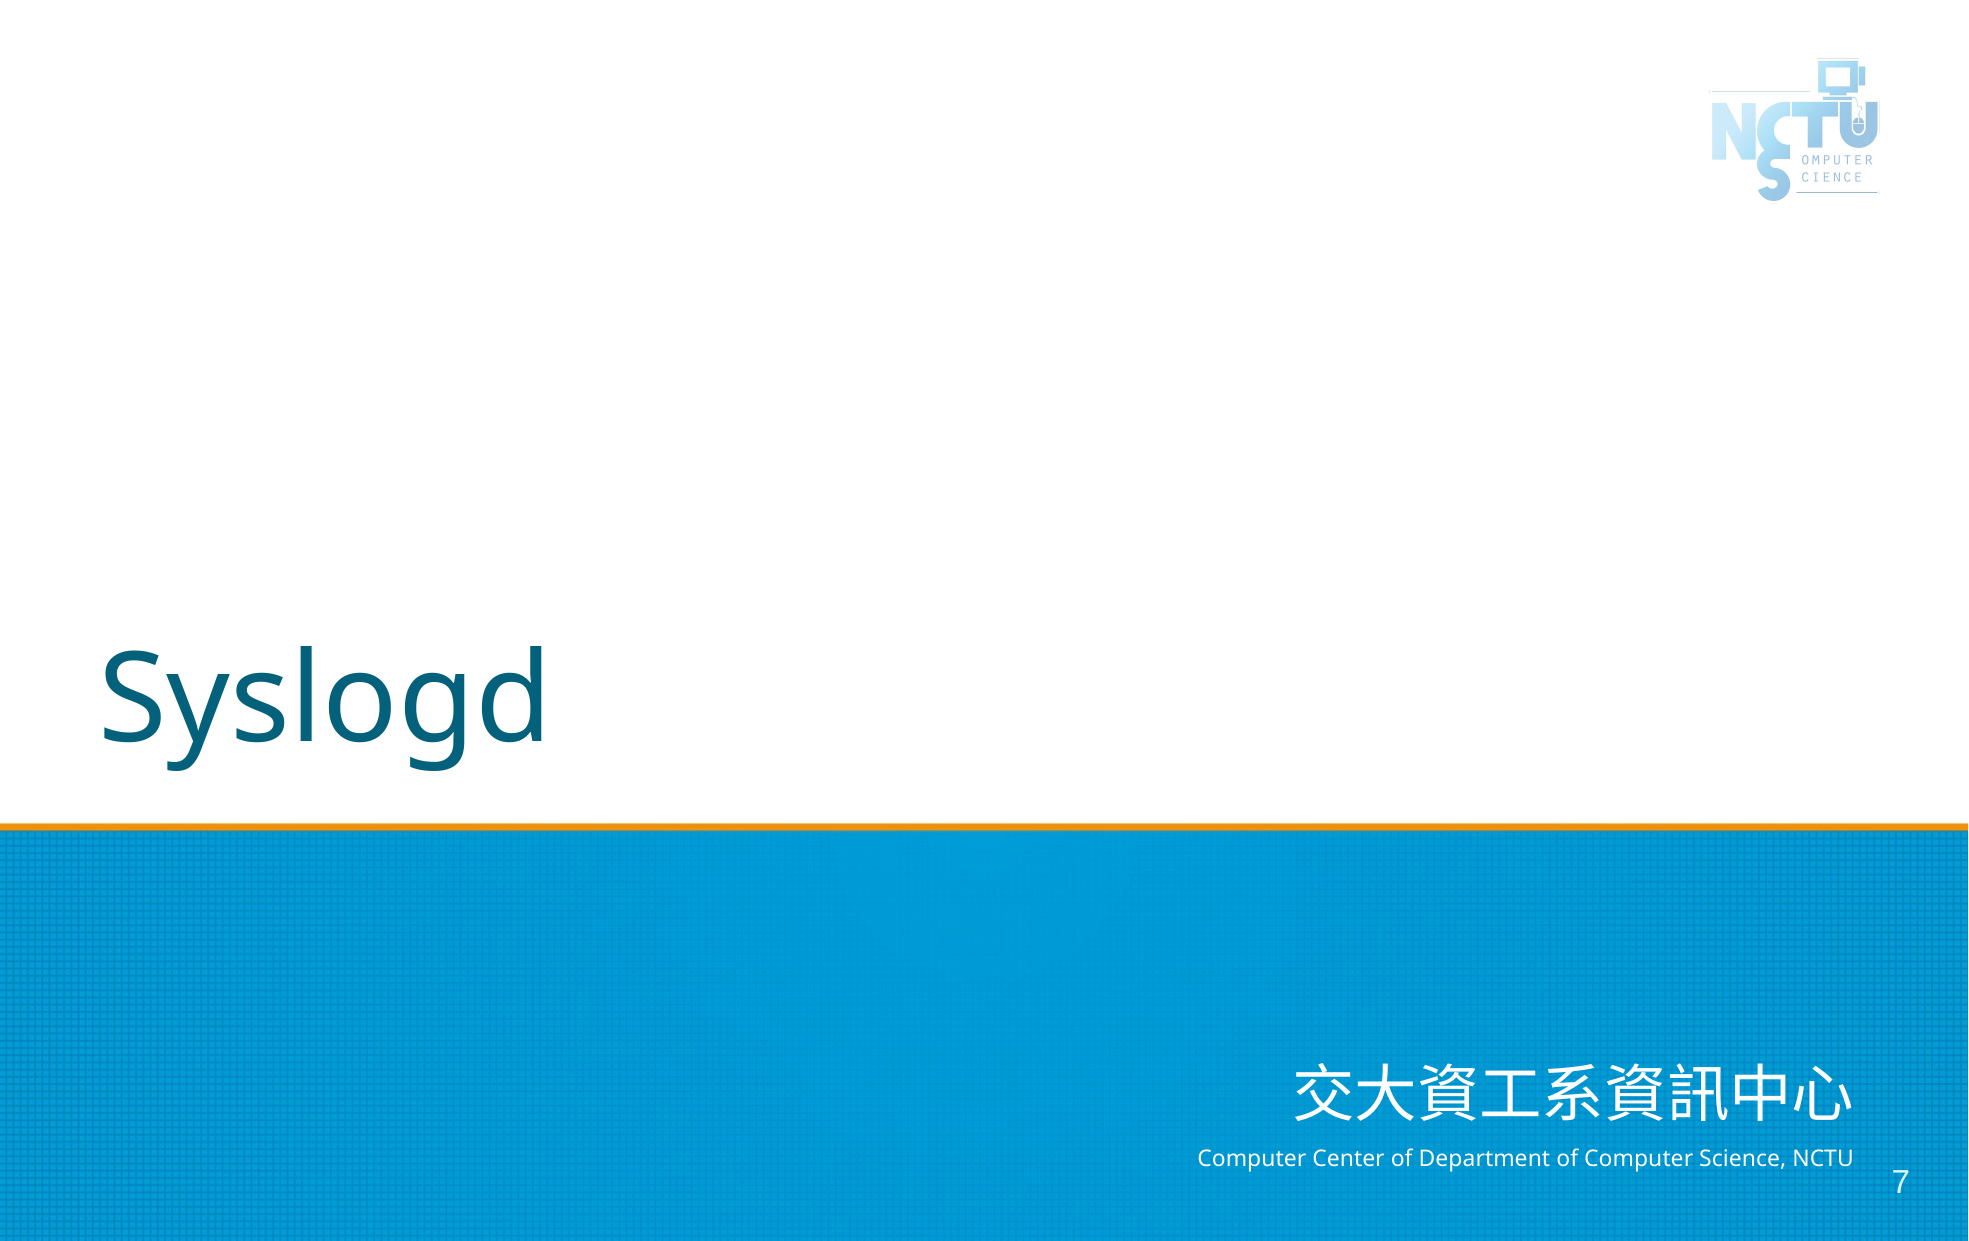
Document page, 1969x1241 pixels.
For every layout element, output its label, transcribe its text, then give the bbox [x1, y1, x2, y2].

slide_number <number> [1841, 1145, 1960, 1241]
picture [0, 0, 1969, 832]
title Syslogd [98, 559, 1870, 767]
